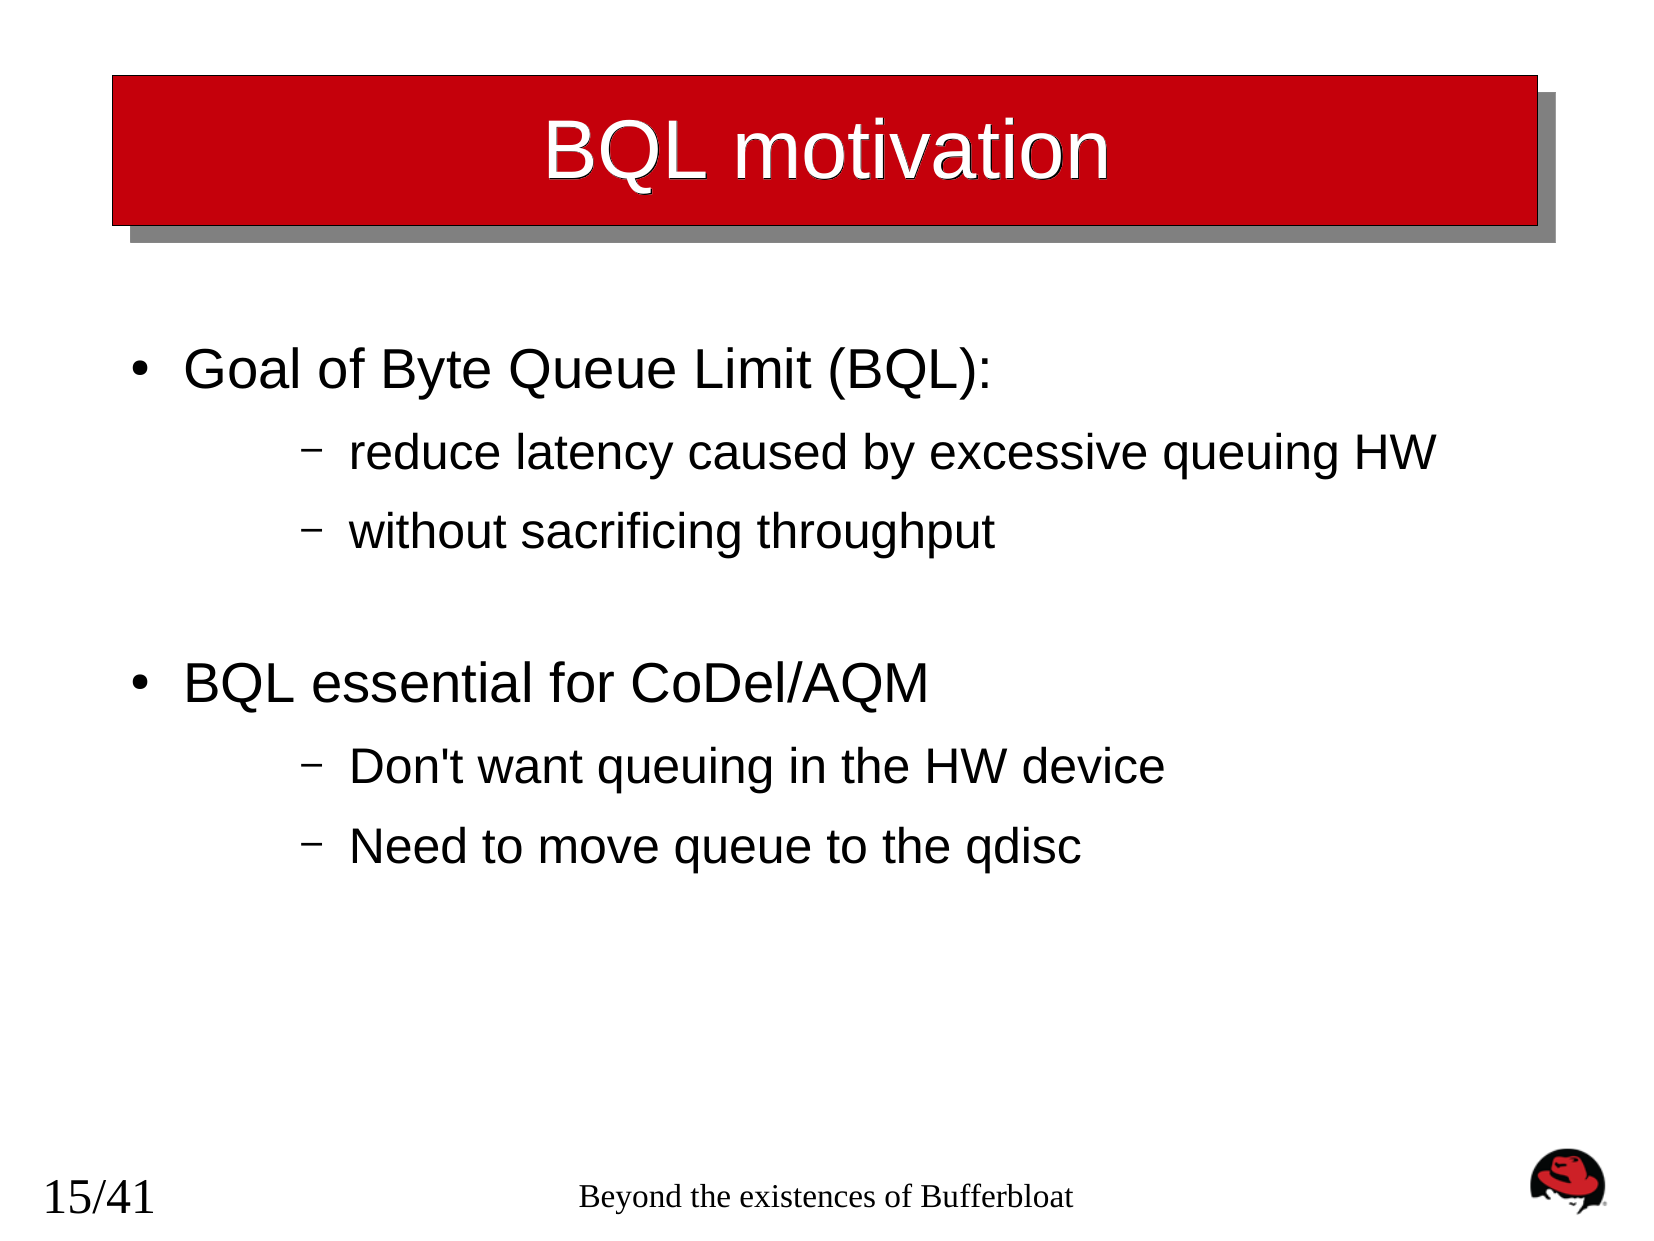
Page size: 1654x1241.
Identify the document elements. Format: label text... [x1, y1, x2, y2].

list Goal of Byte Queue Limit (BQL): reduce latency caused by excessive queuing HW without sacrificing throughput BQL essential for CoDel/AQM Don't want queuing in the HW device Need to move queue to the qdisc [112, 337, 1538, 1157]
picture [1529, 1146, 1613, 1224]
title BQL motivation [116, 75, 1538, 226]
